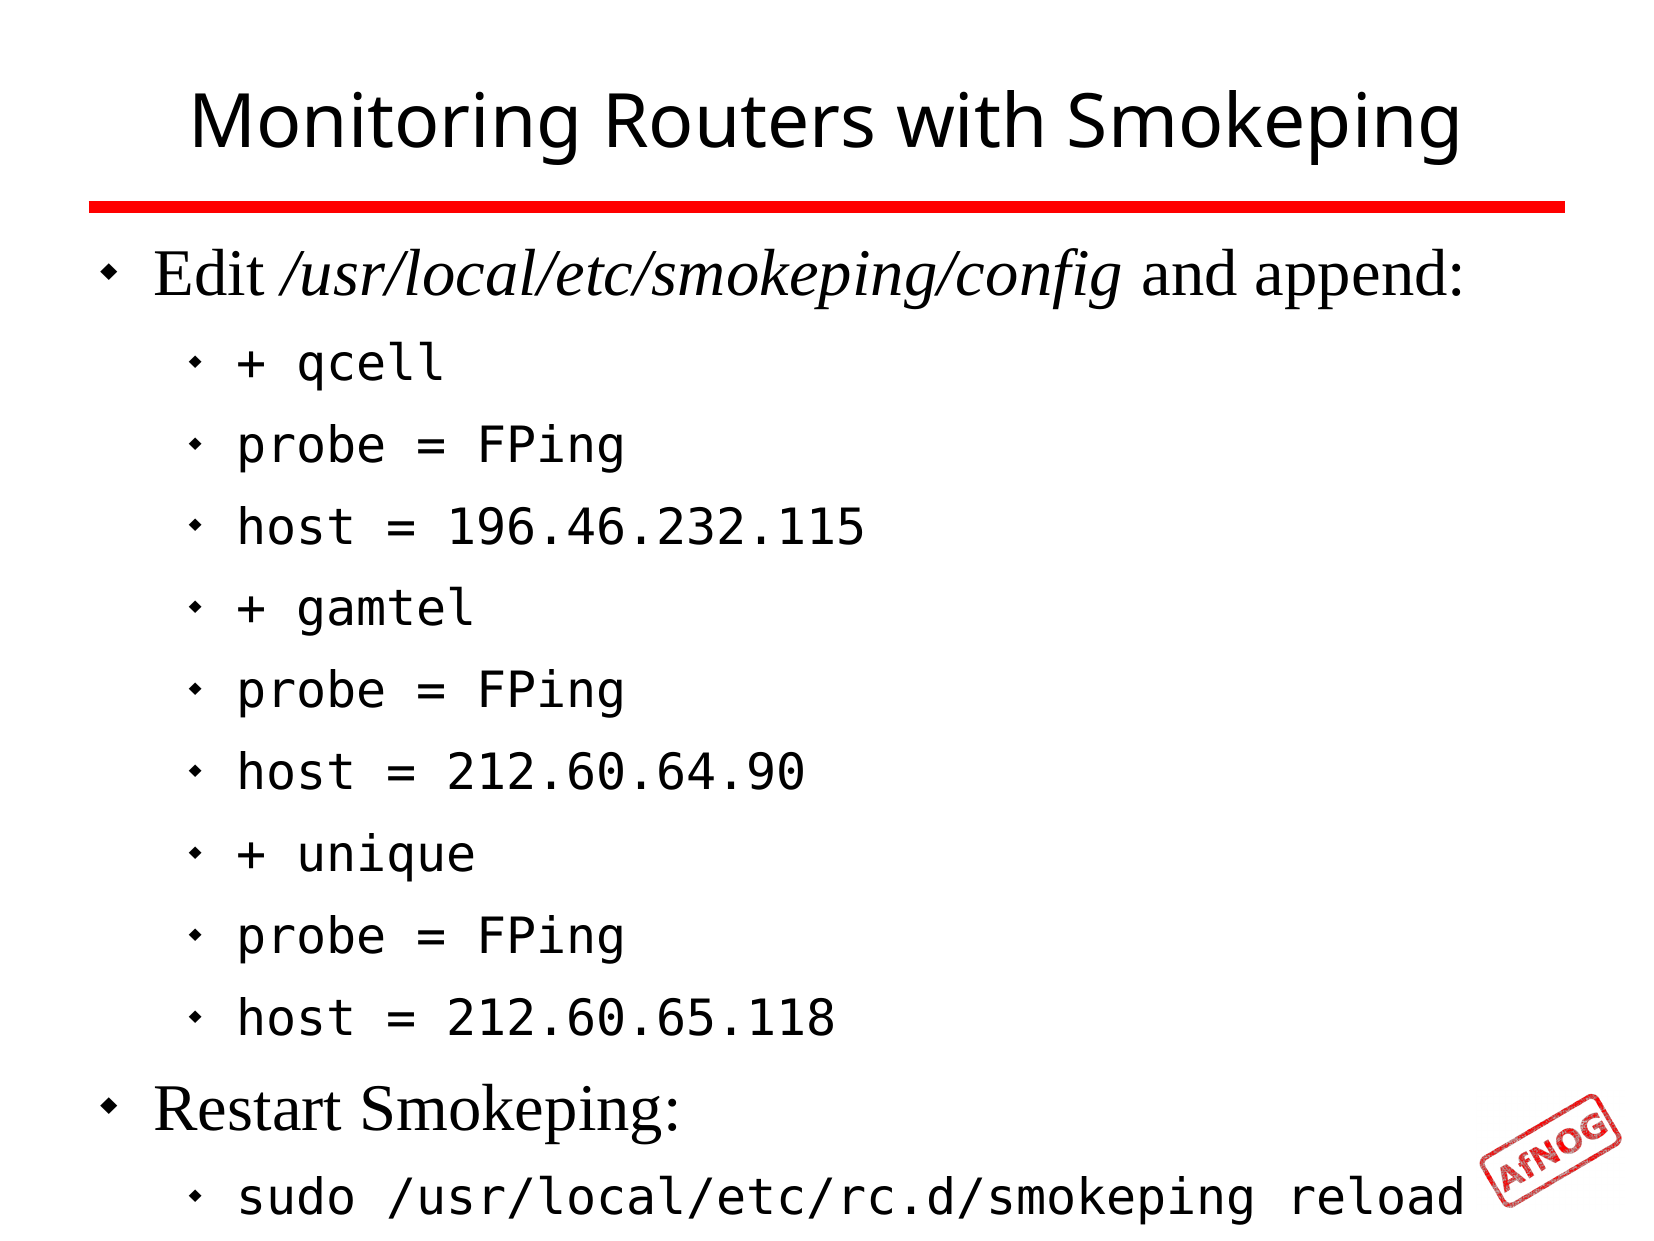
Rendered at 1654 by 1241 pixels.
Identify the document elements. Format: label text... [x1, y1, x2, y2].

title Monitoring Routers with Smokeping [82, 29, 1571, 207]
list Edit /usr/local/etc/smokeping/config and append: + qcell probe = FPing host = 196.46.232.115 + gamtel probe = FPing host = 212.60.64.90 + unique probe = FPing host = 212.60.65.118 Restart Smokeping: sudo /usr/local/etc/rc.d/smokeping reload [82, 236, 1571, 1227]
picture [1571, 1090, 1625, 1211]
